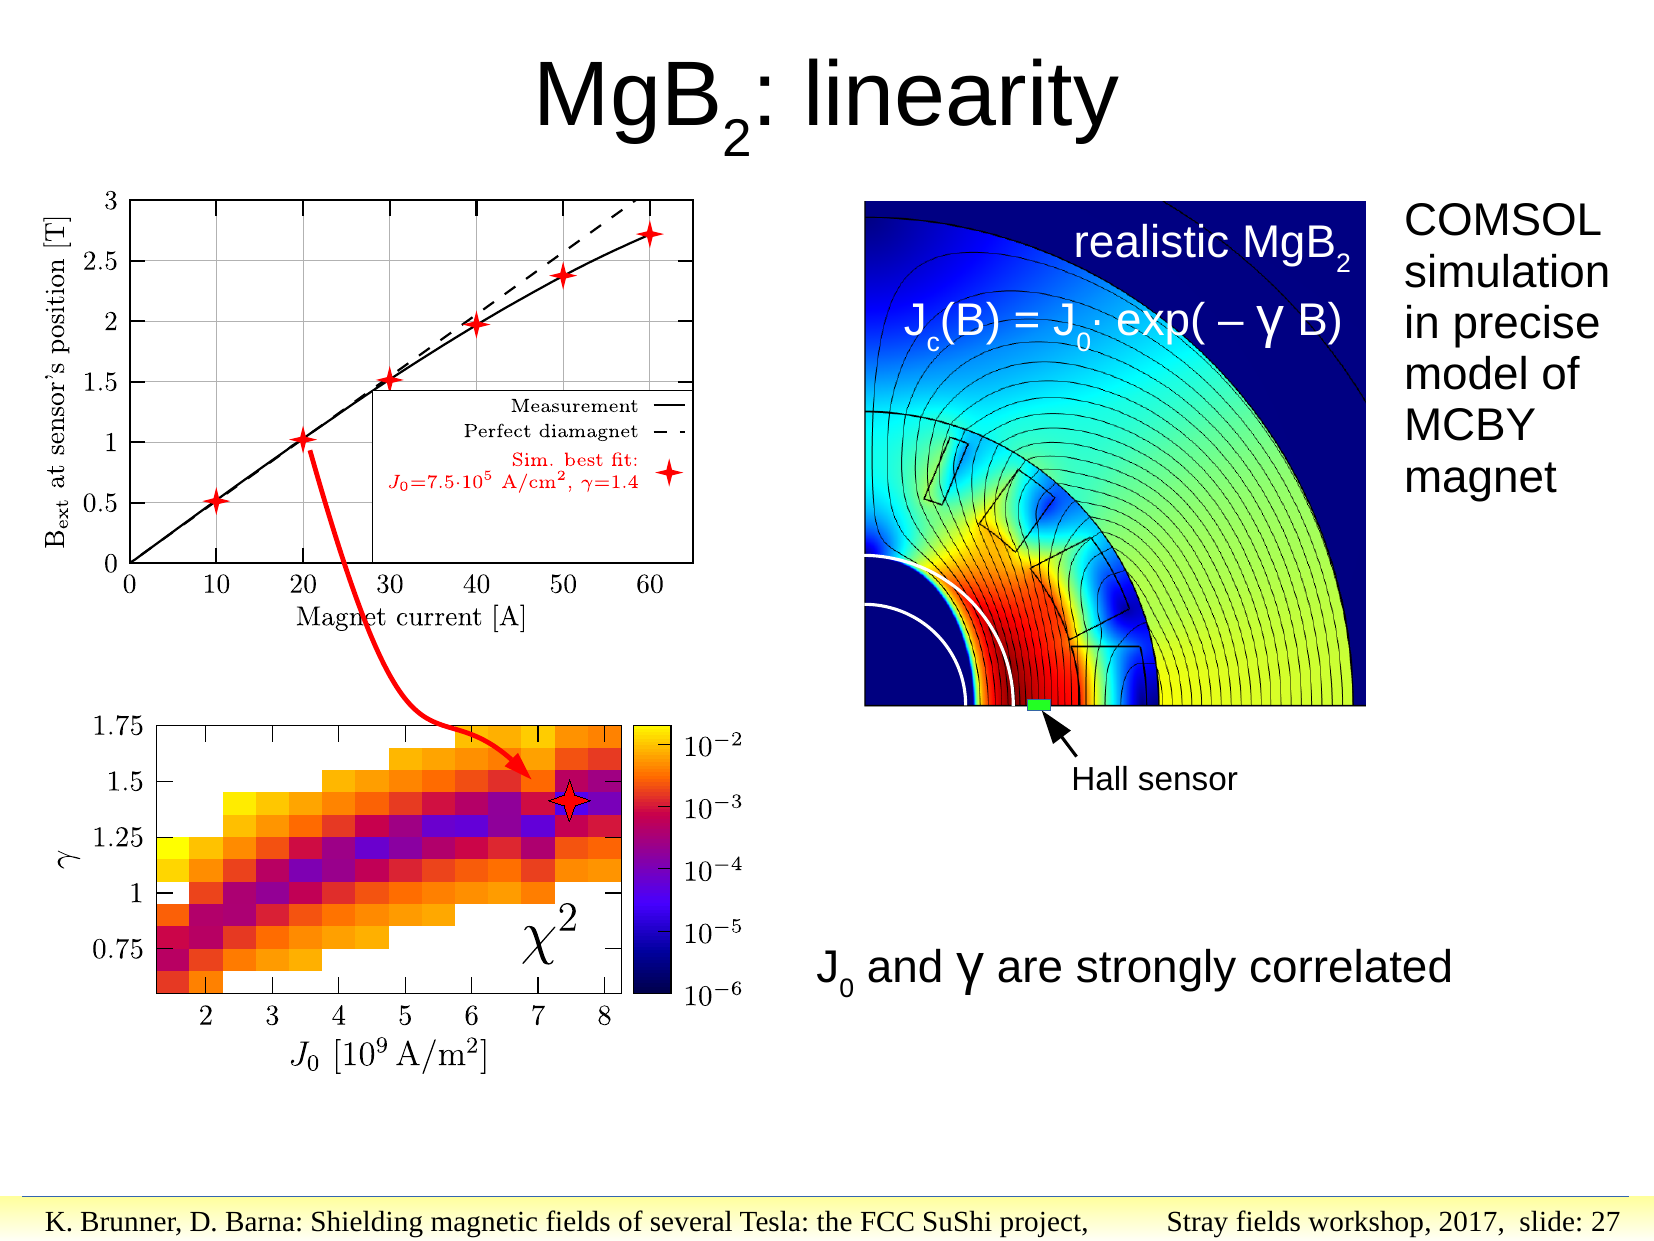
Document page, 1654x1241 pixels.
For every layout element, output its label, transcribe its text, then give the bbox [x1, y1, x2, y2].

picture [47, 708, 757, 1089]
text_box [1027, 699, 1051, 711]
text_box Hall sensor [1056, 753, 1364, 806]
title MgB2: linearity [50, 42, 1603, 168]
picture [33, 184, 706, 646]
text_box realistic MgB2 Jc(B) = J0∙ exp( – γ B) [824, 208, 1366, 376]
text_box [548, 779, 591, 822]
picture [838, 201, 1366, 208]
text_box J0 and γ are strongly correlated [801, 916, 1524, 996]
picture [838, 376, 1366, 730]
text_box COMSOL simulation in precise model of MCBY magnet [1389, 186, 1641, 510]
